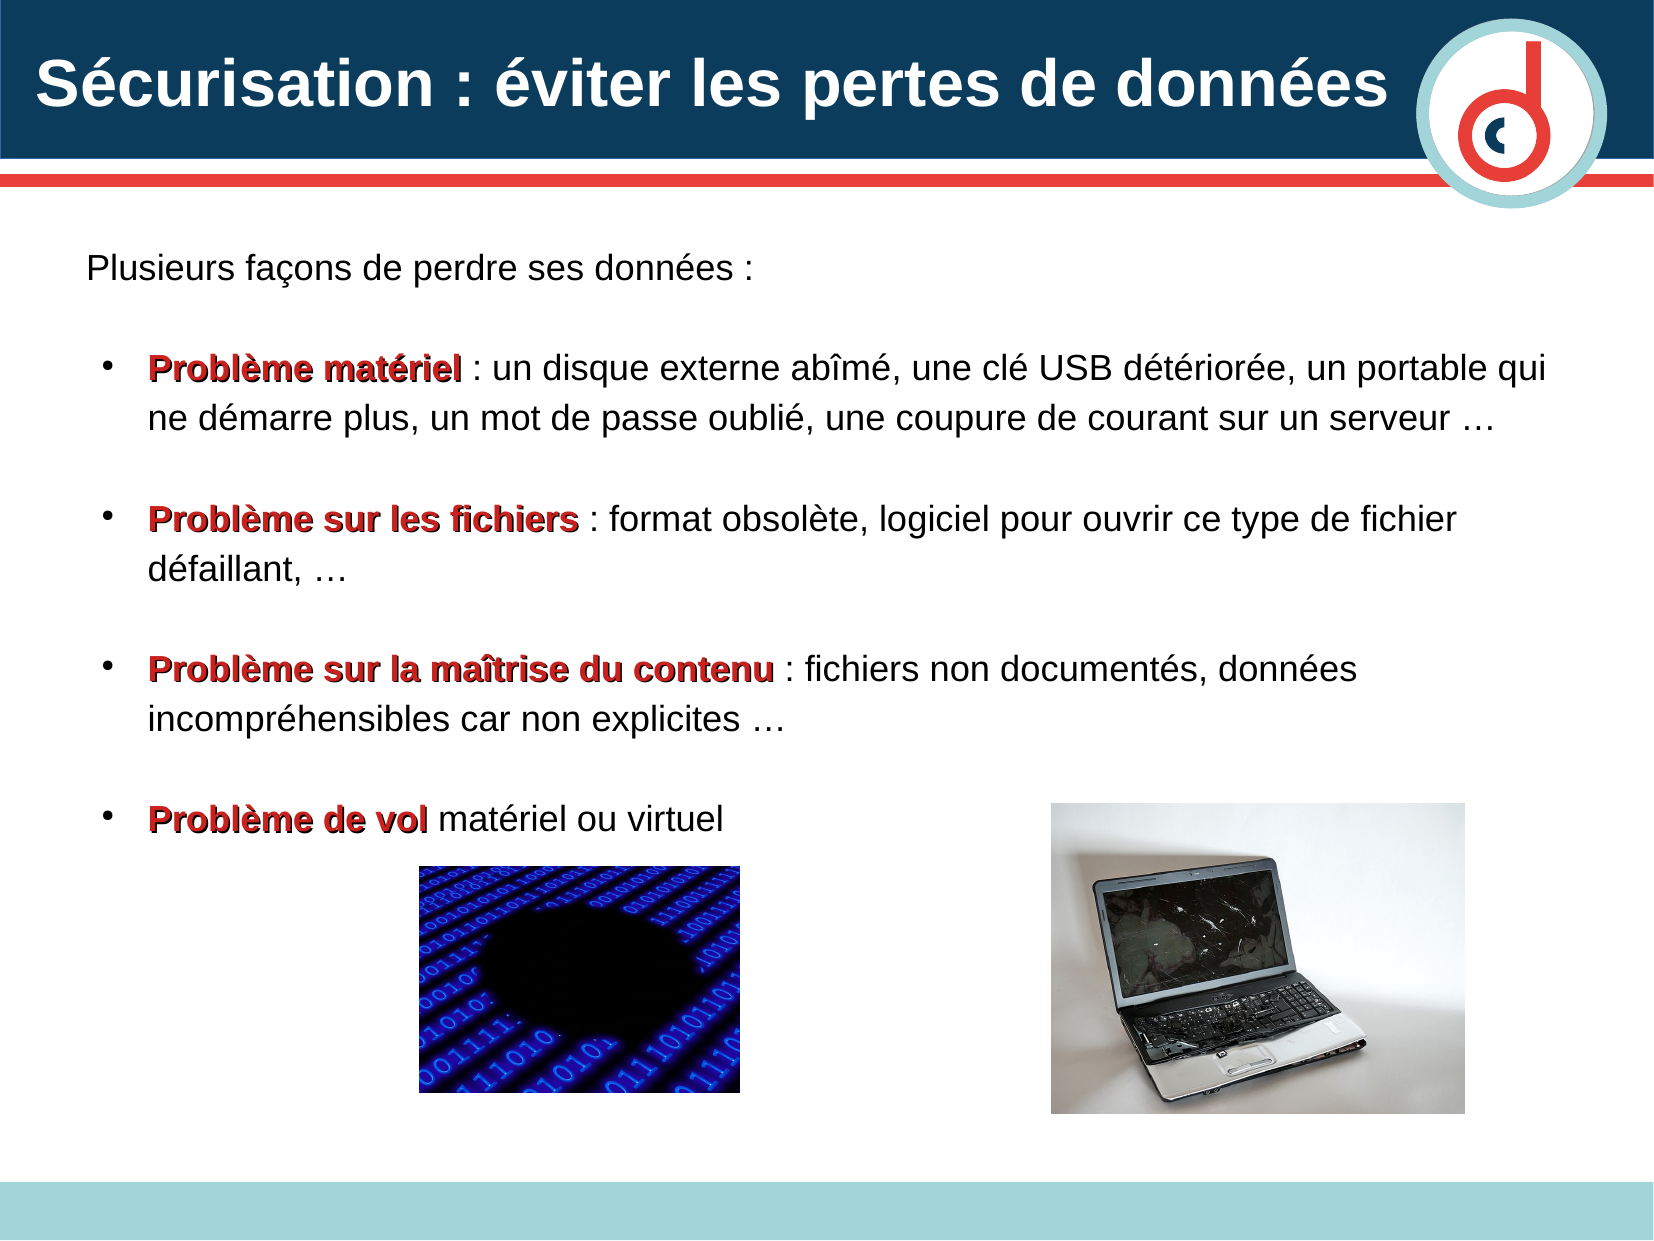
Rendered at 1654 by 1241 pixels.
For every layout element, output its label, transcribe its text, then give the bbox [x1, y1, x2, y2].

picture [419, 866, 740, 1093]
picture [1051, 803, 1465, 1114]
text_box Plusieurs façons de perdre ses données : Problème matériel : un disque externe abîmé, une clé USB détériorée, un portable qui ne démarre plus, un mot de passe oublié, une coupure de courant sur un serveur … Problème sur les fichiers : format obsolète, logiciel pour ouvrir ce type de fichier défaillant, … Problème sur la maîtrise du contenu : fichiers non documentés, données incompréhensibles car non explicites … Problème de vol matériel ou virtuel [71, 230, 1595, 857]
title Sécurisation : éviter les pertes de données [35, 11, 1430, 159]
